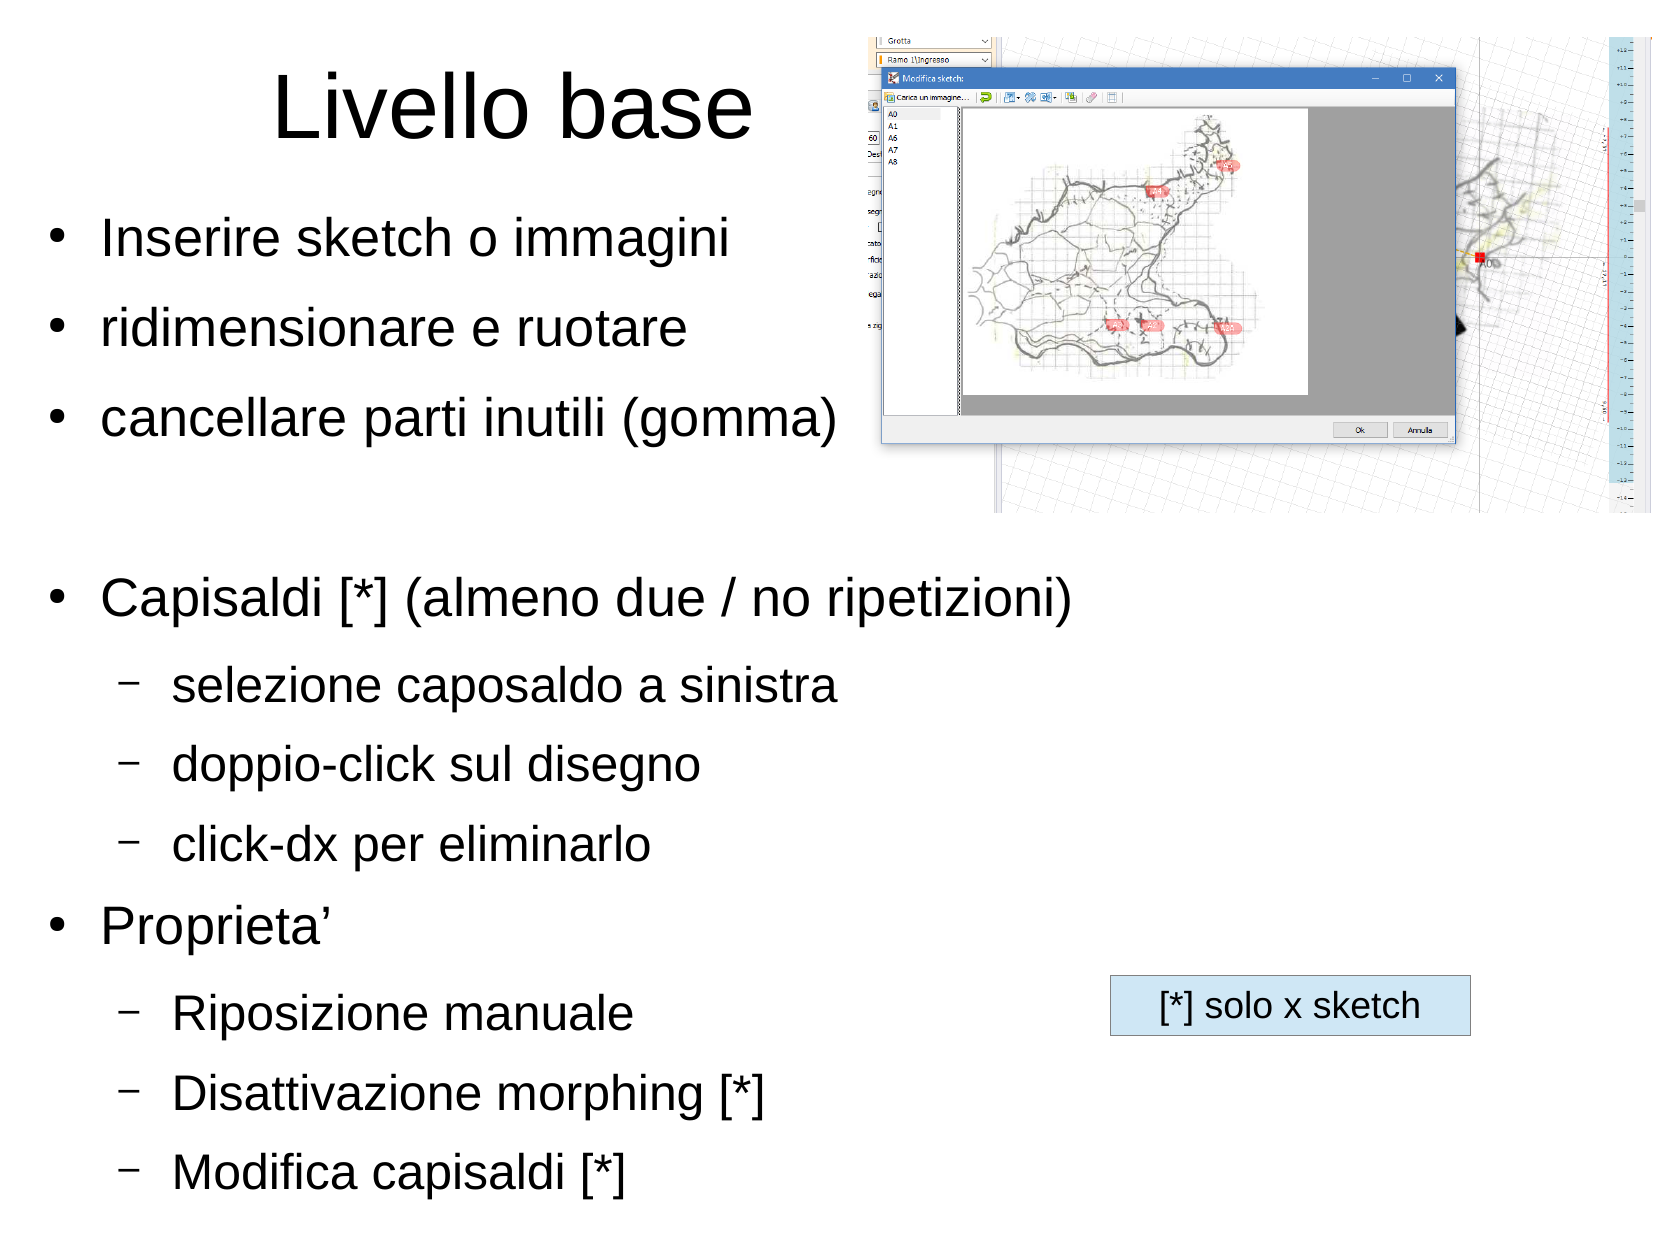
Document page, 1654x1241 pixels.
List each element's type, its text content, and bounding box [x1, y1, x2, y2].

title Livello base [82, 2, 946, 206]
list Inserire sketch o immagini ridimensionare e ruotare cancellare parti inutili (gomma) Capisaldi [*] (almeno due / no ripetizioni) selezione caposaldo a sinistra doppio-click sul disegno click-dx per eliminarlo Proprieta’ Riposizione manuale Disattivazione morphing [*] Modifica capisaldi [*] [30, 206, 1519, 1201]
text_box [*] solo x sketch [1110, 975, 1471, 1036]
picture [946, 37, 1652, 514]
